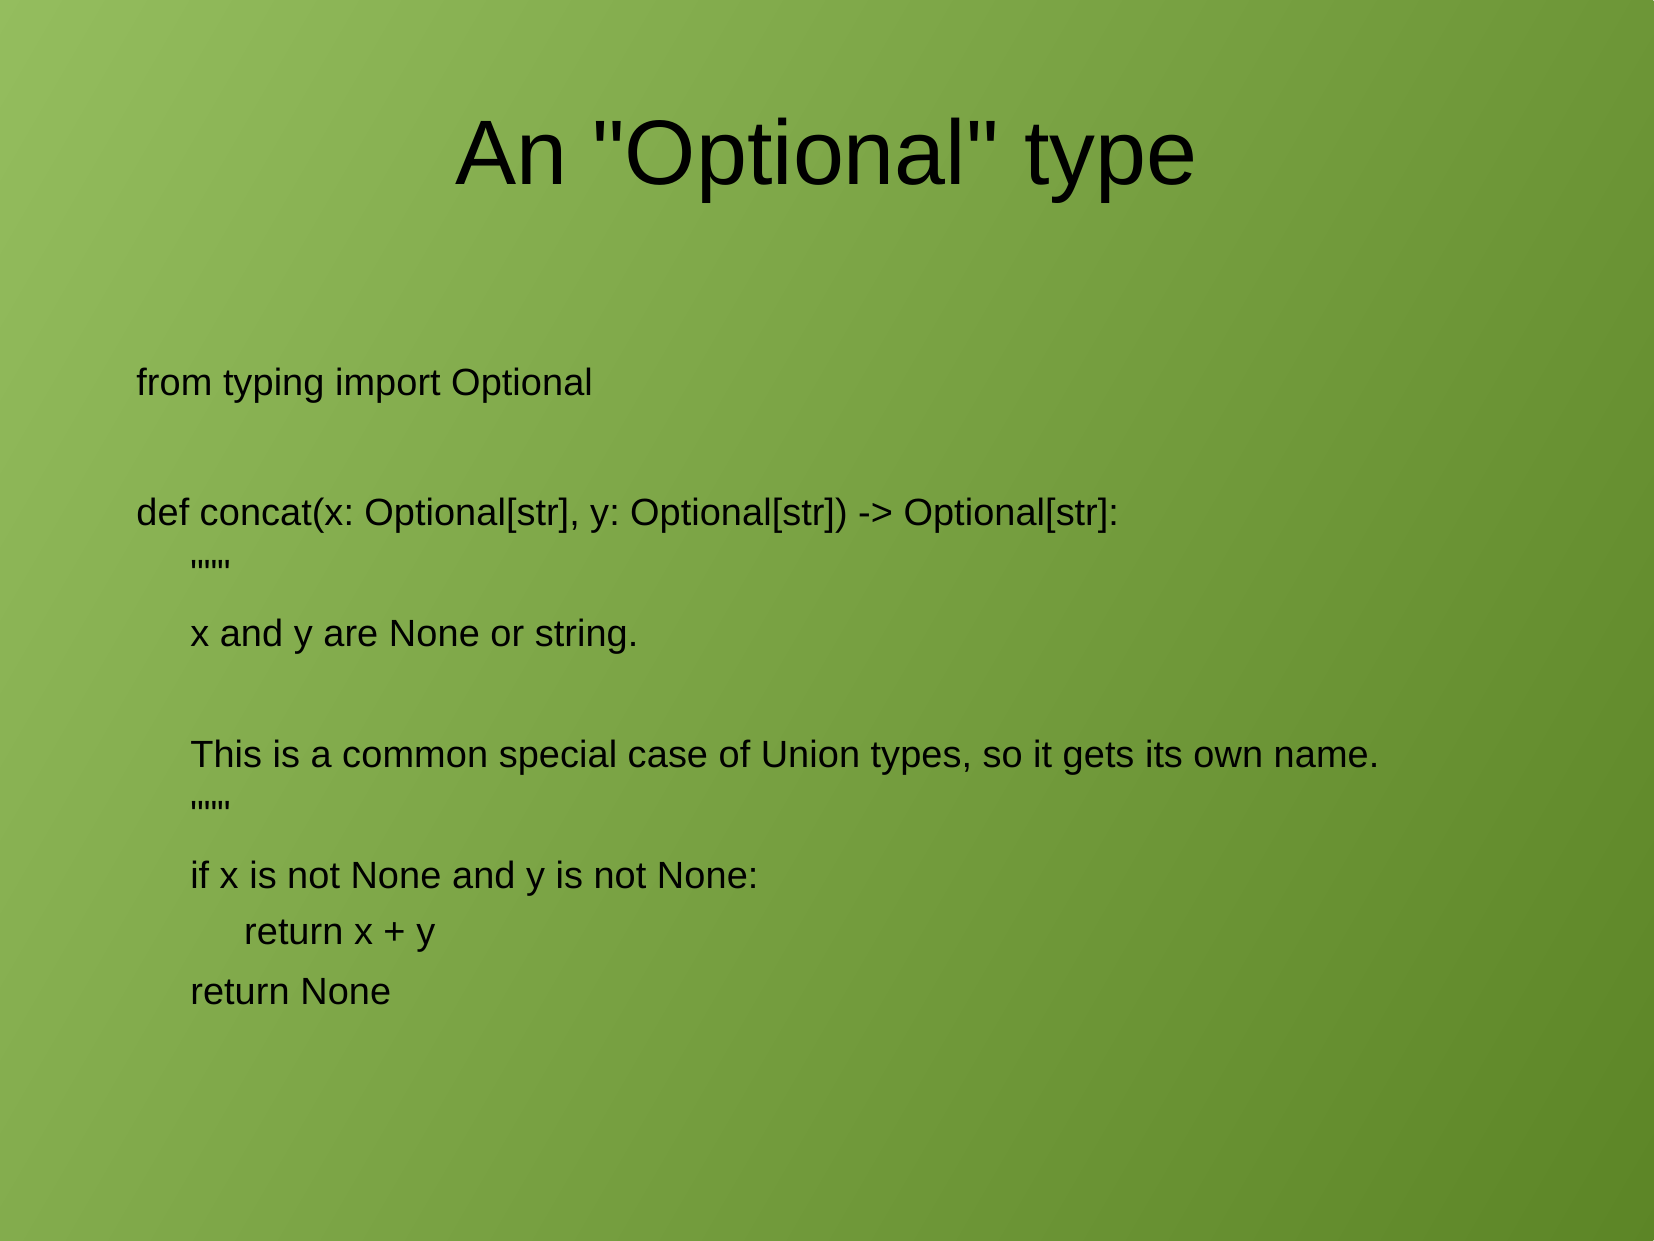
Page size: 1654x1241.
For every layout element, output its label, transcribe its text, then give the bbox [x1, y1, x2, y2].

list from typing import Optional def concat(x: Optional[str], y: Optional[str]) -> Optional[str]: """ x and y are None or string. This is a common special case of Union types, so it gets its own name. """ if x is not None and y is not None: return x + y return None [82, 296, 1571, 1016]
title An "Optional" type [82, 49, 1571, 257]
